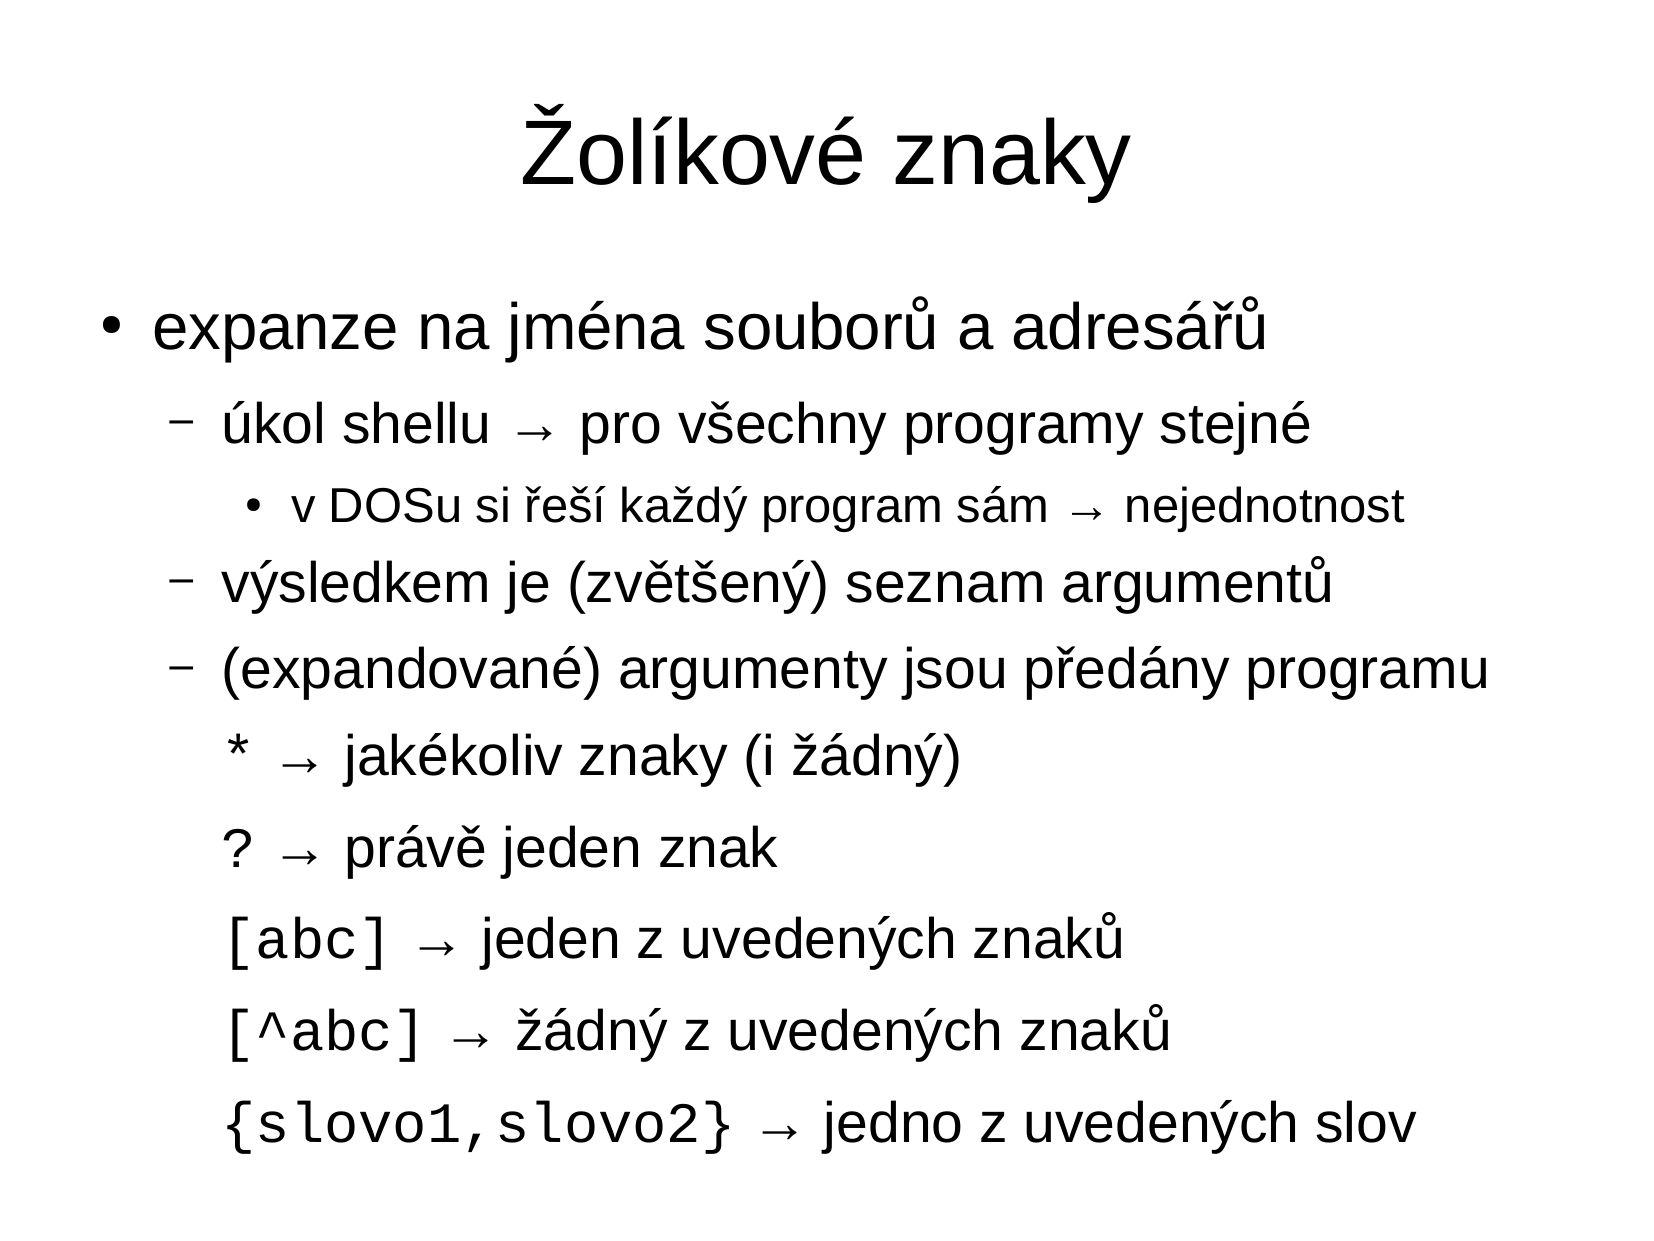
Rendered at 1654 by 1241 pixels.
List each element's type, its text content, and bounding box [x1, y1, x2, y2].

title Žolíkové znaky [82, 49, 1571, 257]
list expanze na jména souborů a adresářů úkol shellu → pro všechny programy stejné v DOSu si řeší každý program sám → nejednotnost výsledkem je (zvětšený) seznam argumentů (expandované) argumenty jsou předány programu * → jakékoliv znaky (i žádný) ? → právě jeden znak [abc] → jeden z uvedených znaků [^abc] → žádný z uvedených znaků {slovo1,slovo2} → jedno z uvedených slov [82, 290, 1571, 1170]
